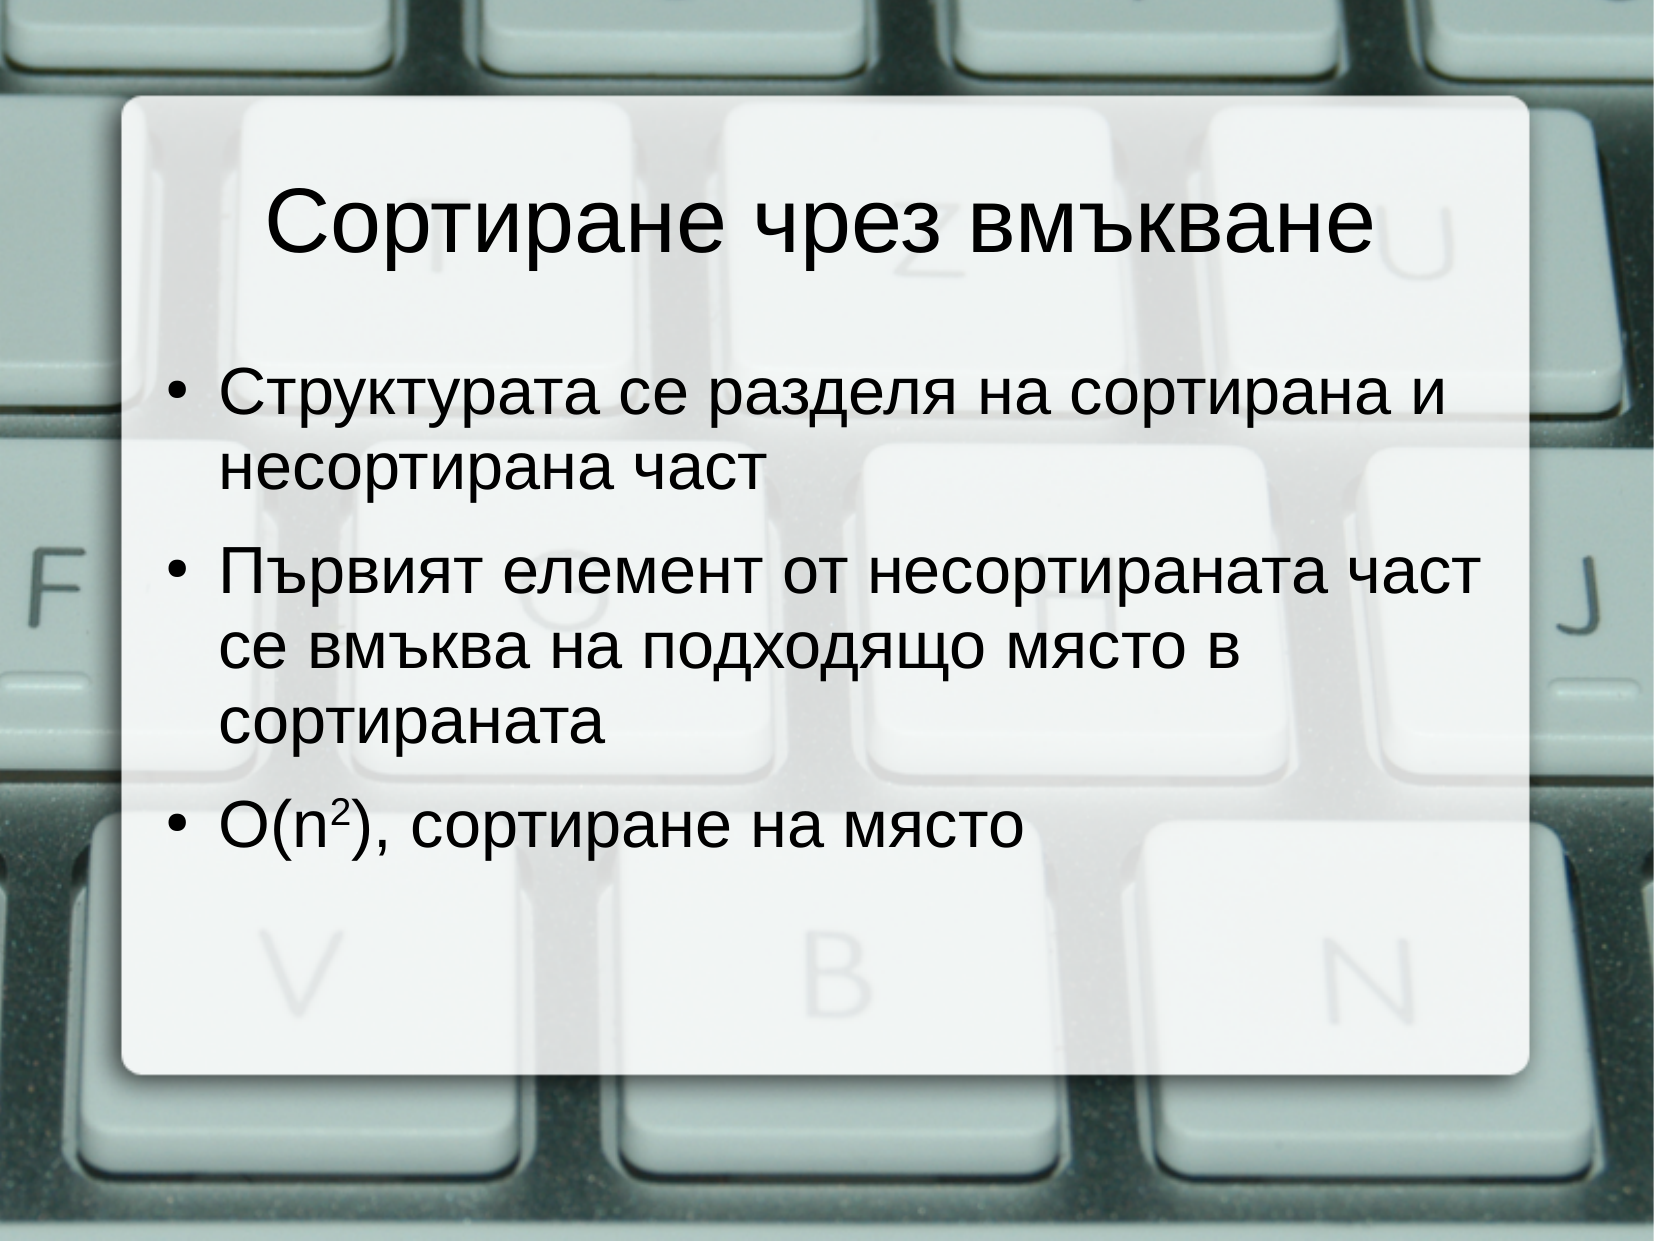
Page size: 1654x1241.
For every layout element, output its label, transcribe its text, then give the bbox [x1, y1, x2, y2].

title Сортиране чрез вмъкване [135, 117, 1506, 325]
list Структурата се разделя на сортирана и несортирана част Първият елемент от несортираната част се вмъква на подходящо място в сортираната O(n2), сортиране на място [147, 354, 1506, 1074]
picture [0, 0, 1654, 1241]
